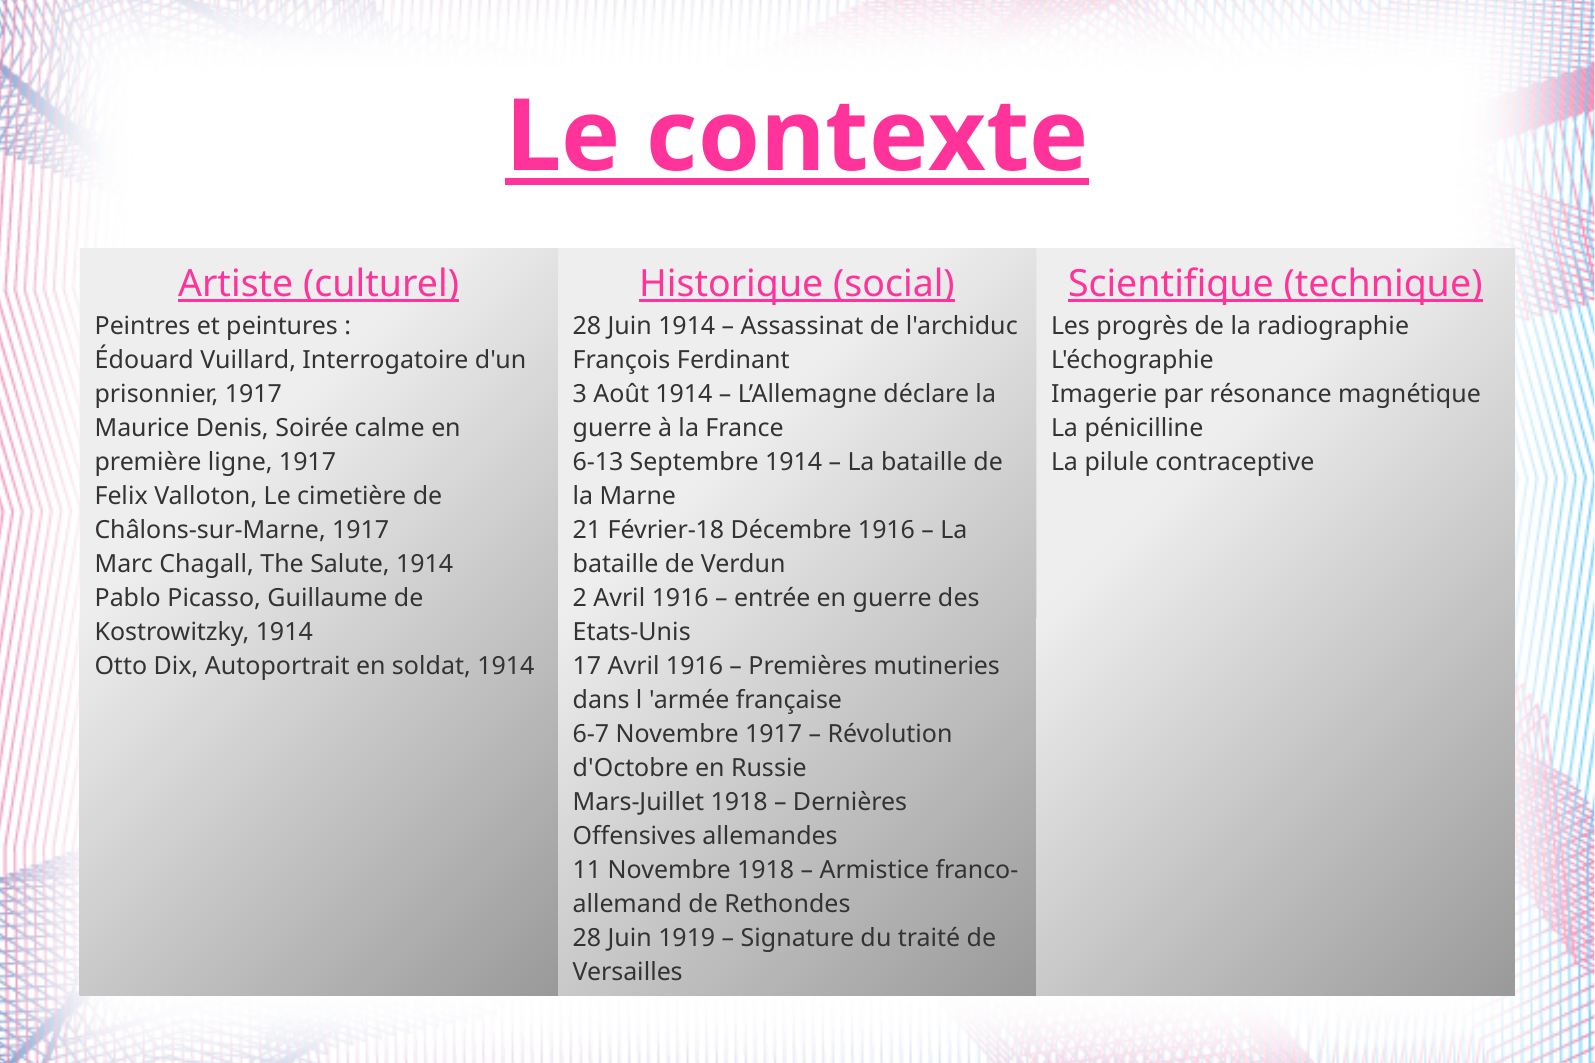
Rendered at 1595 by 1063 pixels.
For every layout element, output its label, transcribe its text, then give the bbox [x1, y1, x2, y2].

title Le contexte [79, 38, 1515, 224]
table_header Artiste (culturel) Peintres et peintures : Édouard Vuillard, Interrogatoire d'un prisonnier, 1917 Maurice Denis, Soirée calme en première ligne, 1917 Felix Valloton, Le cimetière de Châlons-sur-Marne, 1917 Marc Chagall, The Salute, 1914 Pablo Picasso, Guillaume de Kostrowitzky, 1914 Otto Dix, Autoportrait en soldat, 1914 [80, 249, 558, 995]
picture [0, 0, 1595, 1063]
table_header Historique (social) 28 Juin 1914 – Assassinat de l'archiduc François Ferdinant 3 Août 1914 – L’Allemagne déclare la guerre à la France 6-13 Septembre 1914 – La bataille de la Marne 21 Février-18 Décembre 1916 – La bataille de Verdun 2 Avril 1916 – entrée en guerre des Etats-Unis 17 Avril 1916 – Premières mutineries dans l 'armée française 6-7 Novembre 1917 – Révolution d'Octobre en Russie Mars-Juillet 1918 – Dernières Offensives allemandes 11 Novembre 1918 – Armistice franco-allemand de Rethondes 28 Juin 1919 – Signature du traité de Versailles [558, 249, 1036, 995]
table_header Scientifique (technique) Les progrès de la radiographie L'échographie Imagerie par résonance magnétique La pénicilline La pilule contraceptive [1036, 249, 1515, 995]
